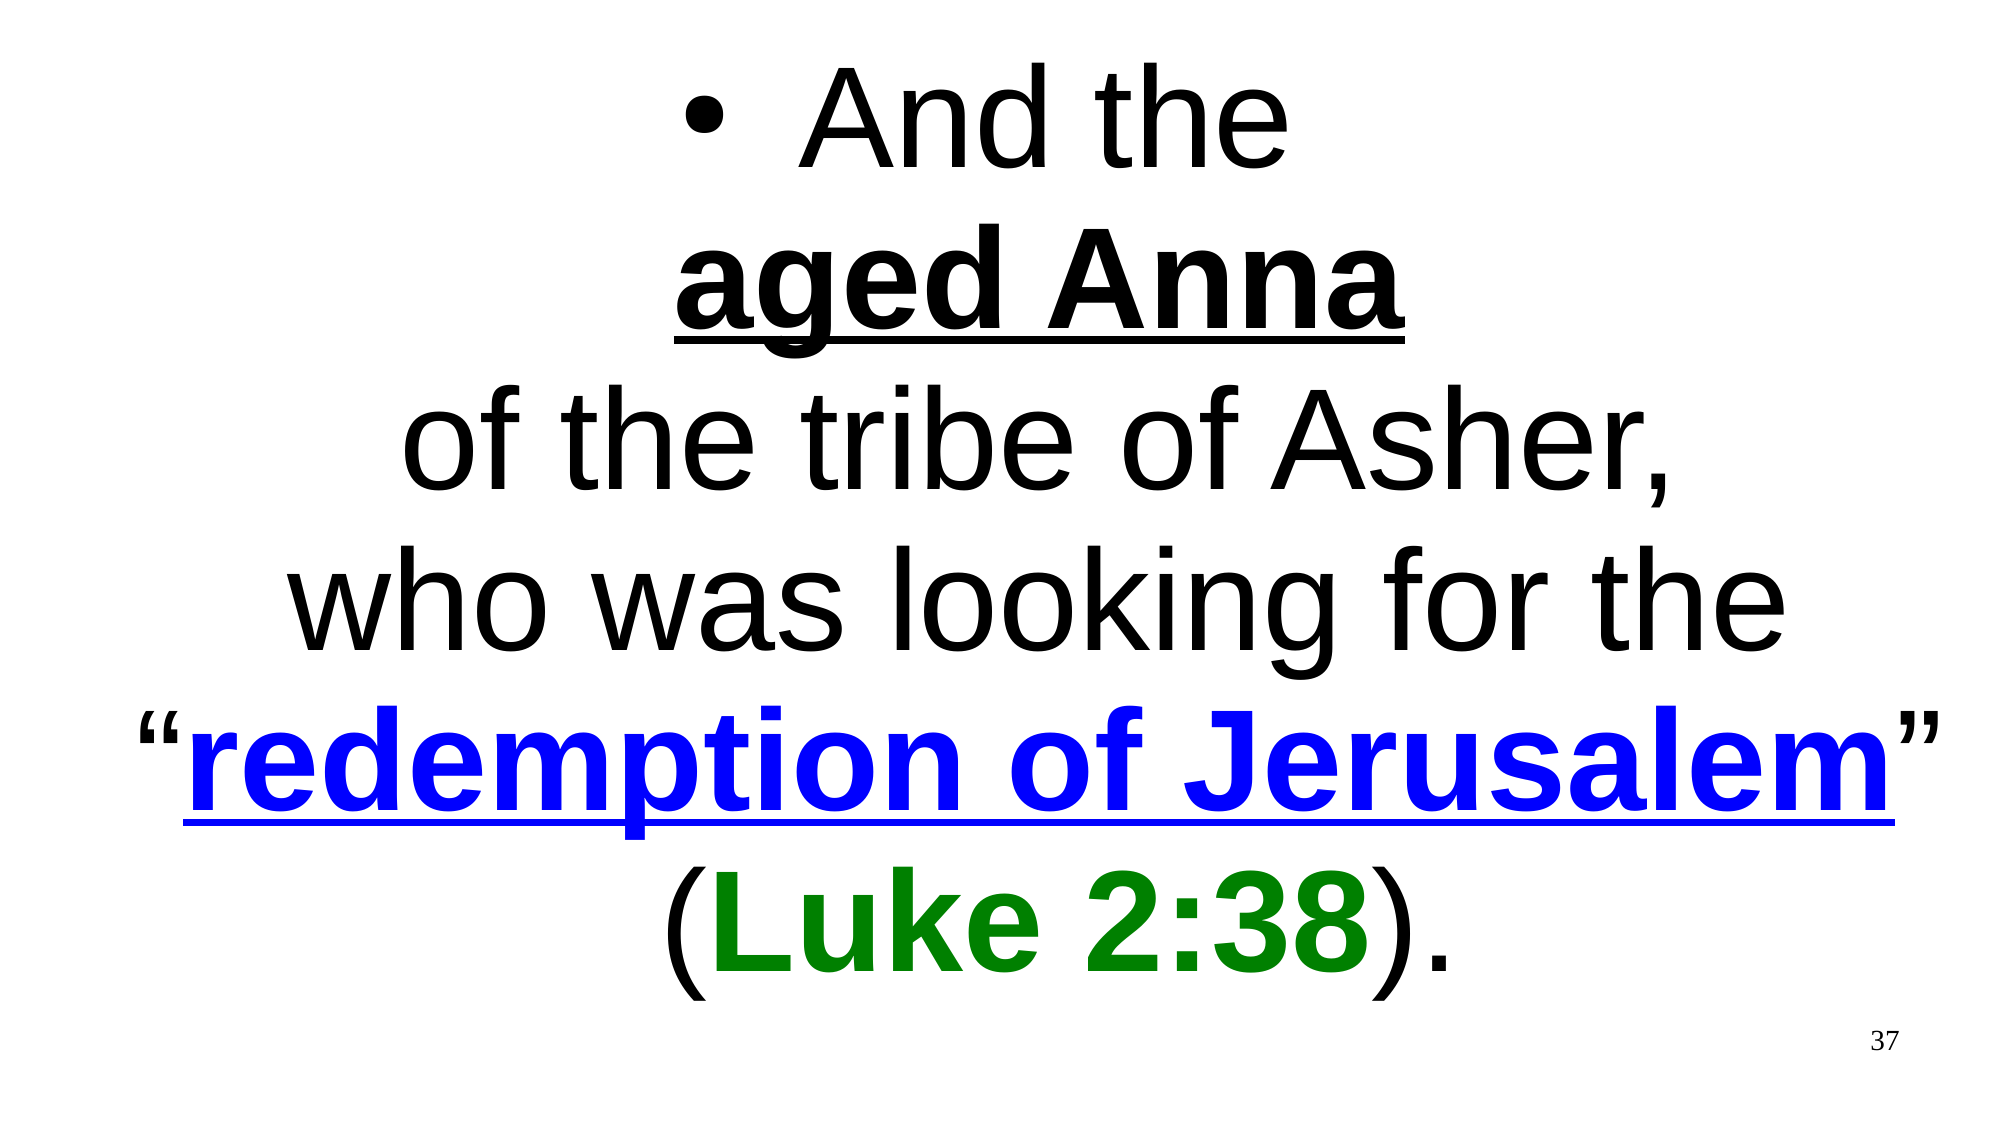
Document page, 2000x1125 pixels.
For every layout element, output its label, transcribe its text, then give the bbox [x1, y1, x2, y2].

list And the aged Anna of the tribe of Asher, who was looking for the “redemption of Jerusalem” (Luke 2:38). [37, 37, 1988, 1125]
